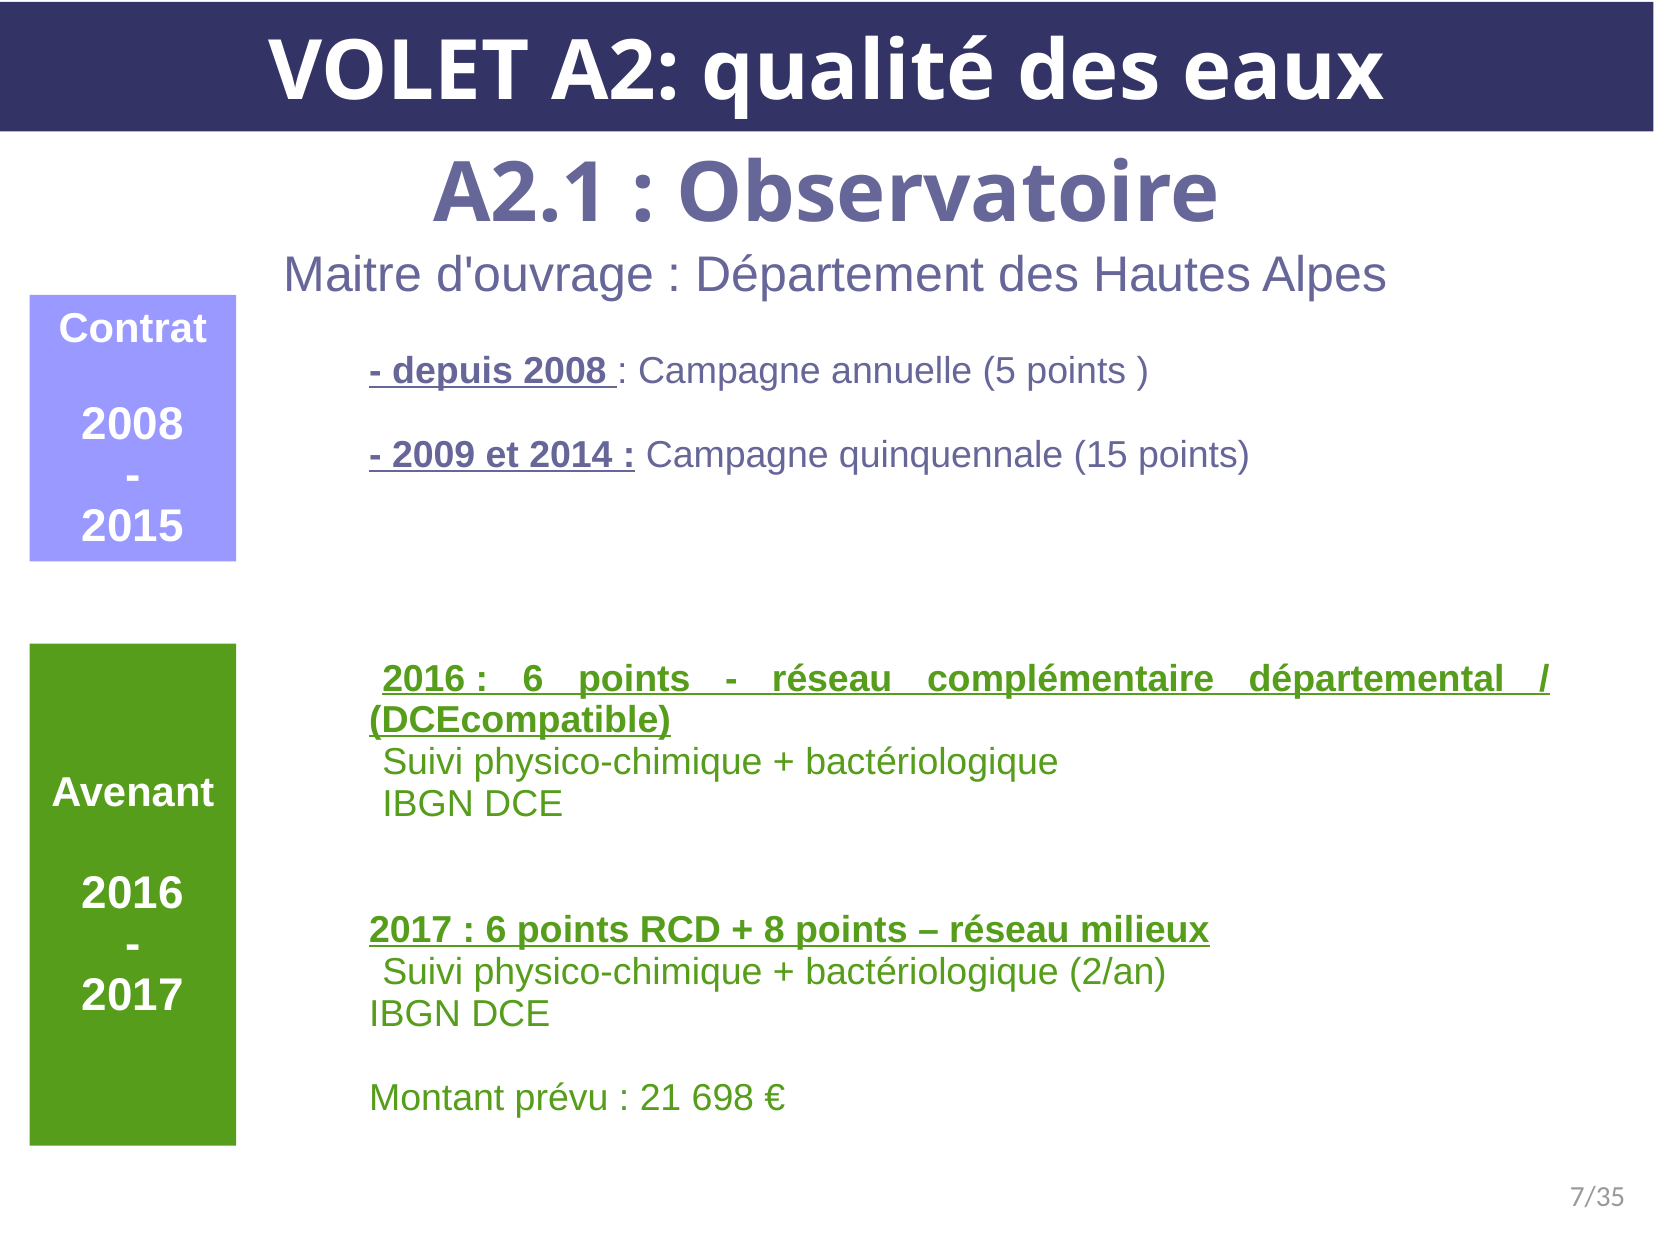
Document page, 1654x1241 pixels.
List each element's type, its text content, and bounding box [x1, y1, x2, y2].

text_box - depuis 2008 : Campagne annuelle (5 points ) - 2009 et 2014 : Campagne quinquennale (15 points) [354, 342, 1654, 575]
text_box A2.1 : Observatoire Maitre d'ouvrage : Département des Hautes Alpes [0, 124, 1654, 296]
text_box 2016 : 6 points - réseau complémentaire départemental / (DCEcompatible) Suivi physico-chimique + bactériologique IBGN DCE 2017 : 6 points RCD + 8 points – réseau milieux Suivi physico-chimique + bactériologique (2/an) IBGN DCE Montant prévu : 21 698 € [354, 649, 1565, 1178]
text_box Avenant 2016 - 2017 [29, 643, 237, 1146]
text_box VOLET A2: qualité des eaux [0, 1, 1654, 119]
text_box Contrat 2008 - 2015 [29, 294, 237, 562]
